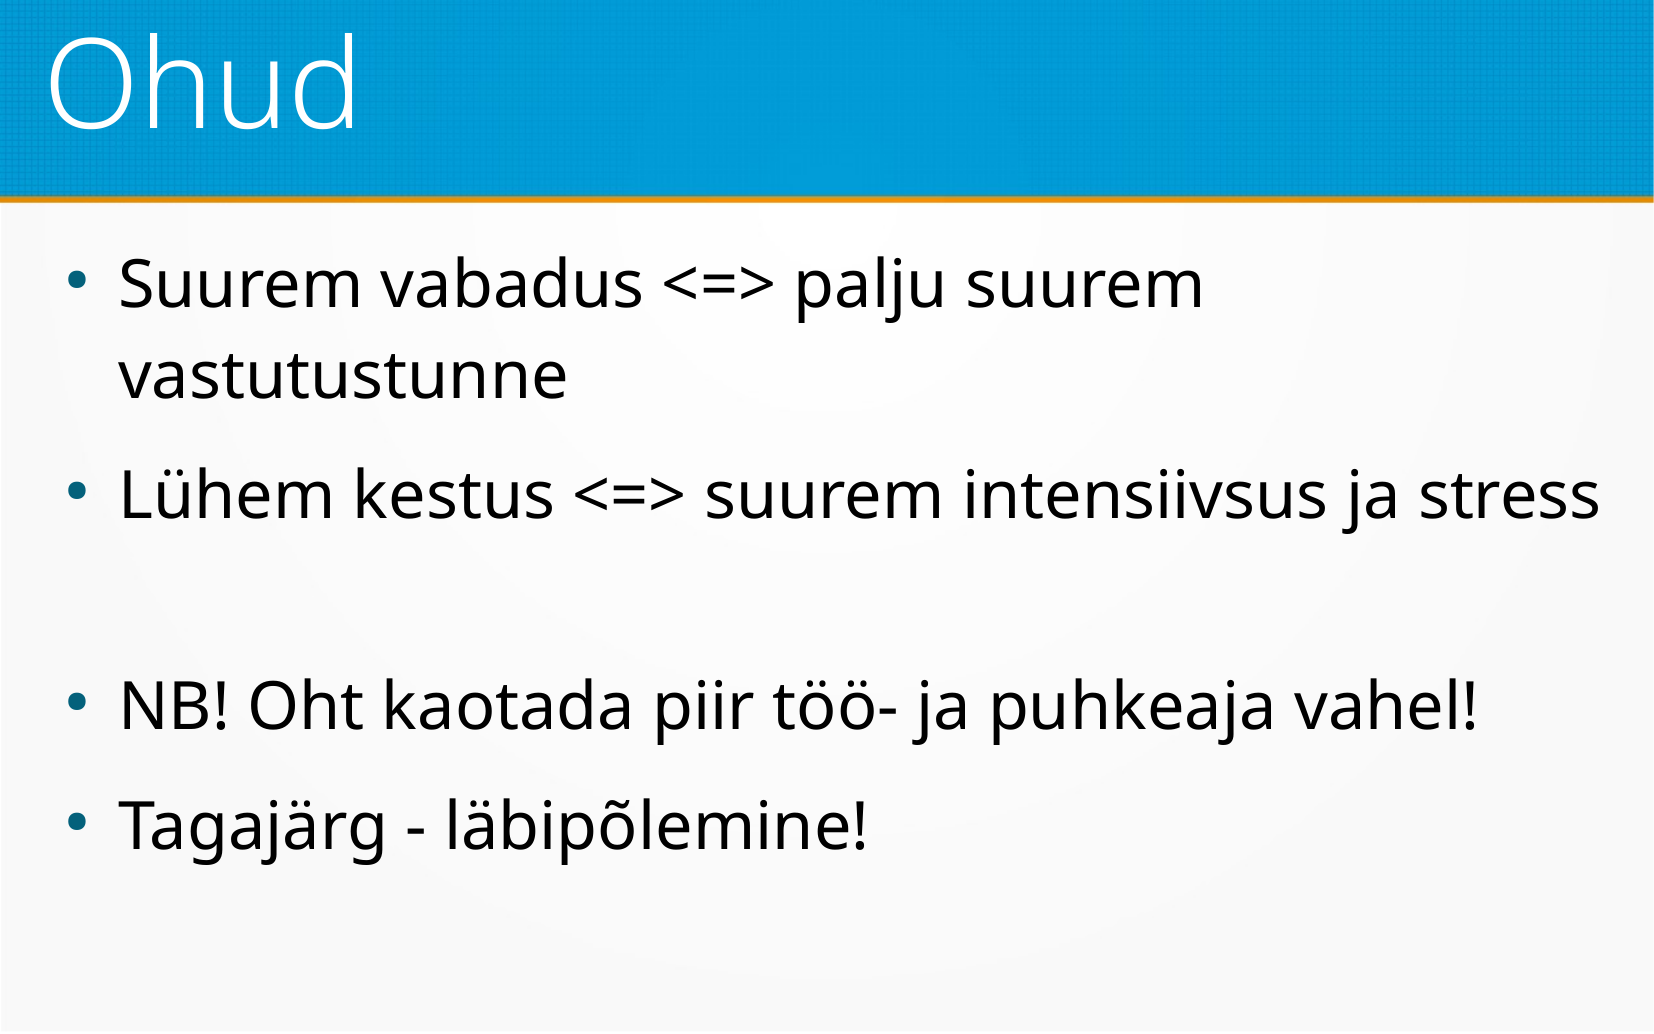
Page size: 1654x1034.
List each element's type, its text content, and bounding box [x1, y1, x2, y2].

picture [0, 195, 1654, 1034]
list Suurem vabadus <=> palju suurem vastutustunne Lühem kestus <=> suurem intensiivsus ja stress NB! Oht kaotada piir töö- ja puhkeaja vahel! Tagajärg - läbipõlemine! [47, 236, 1607, 1002]
title Ohud [43, 0, 1619, 166]
